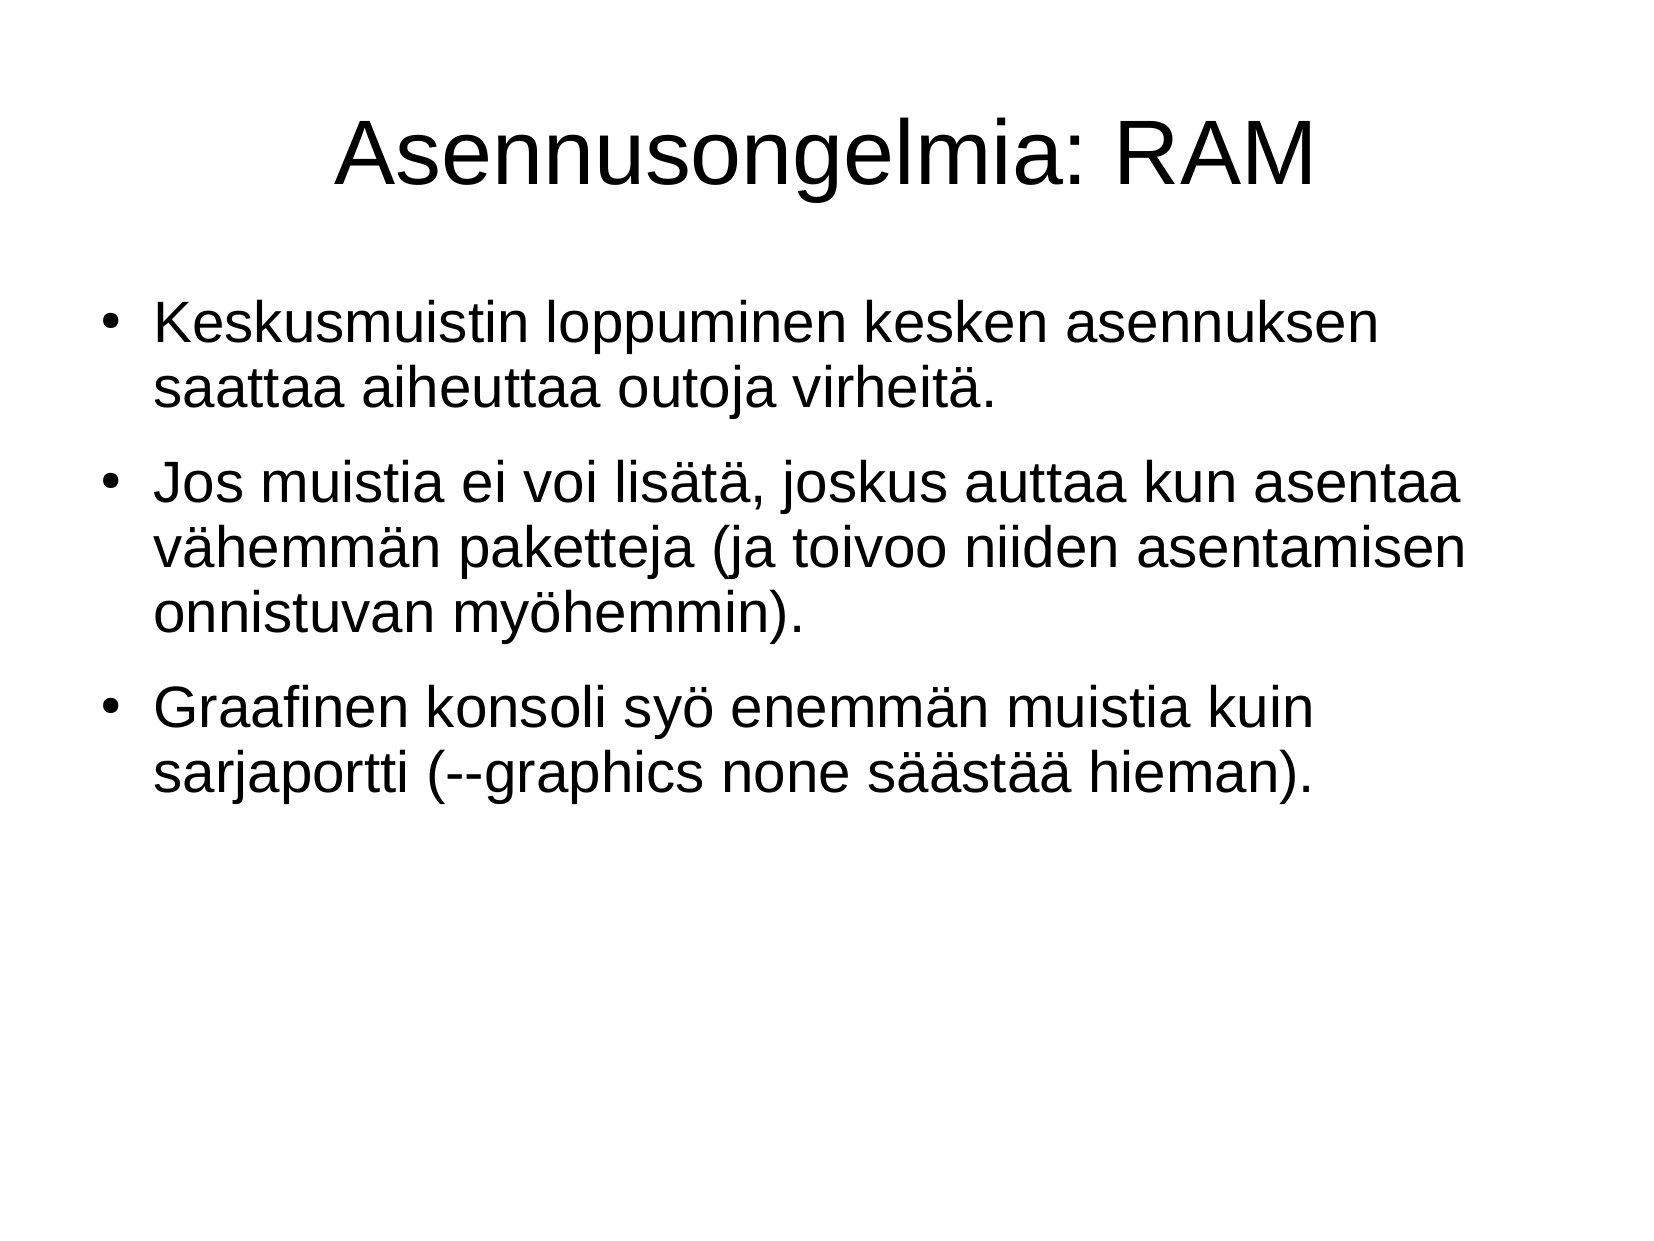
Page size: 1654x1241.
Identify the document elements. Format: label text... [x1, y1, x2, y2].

title Asennusongelmia: RAM [82, 49, 1571, 257]
list Keskusmuistin loppuminen kesken asennuksen saattaa aiheuttaa outoja virheitä. Jos muistia ei voi lisätä, joskus auttaa kun asentaa vähemmän paketteja (ja toivoo niiden asentamisen onnistuvan myöhemmin). Graafinen konsoli syö enemmän muistia kuin sarjaportti (--graphics none säästää hieman). [82, 290, 1571, 1010]
